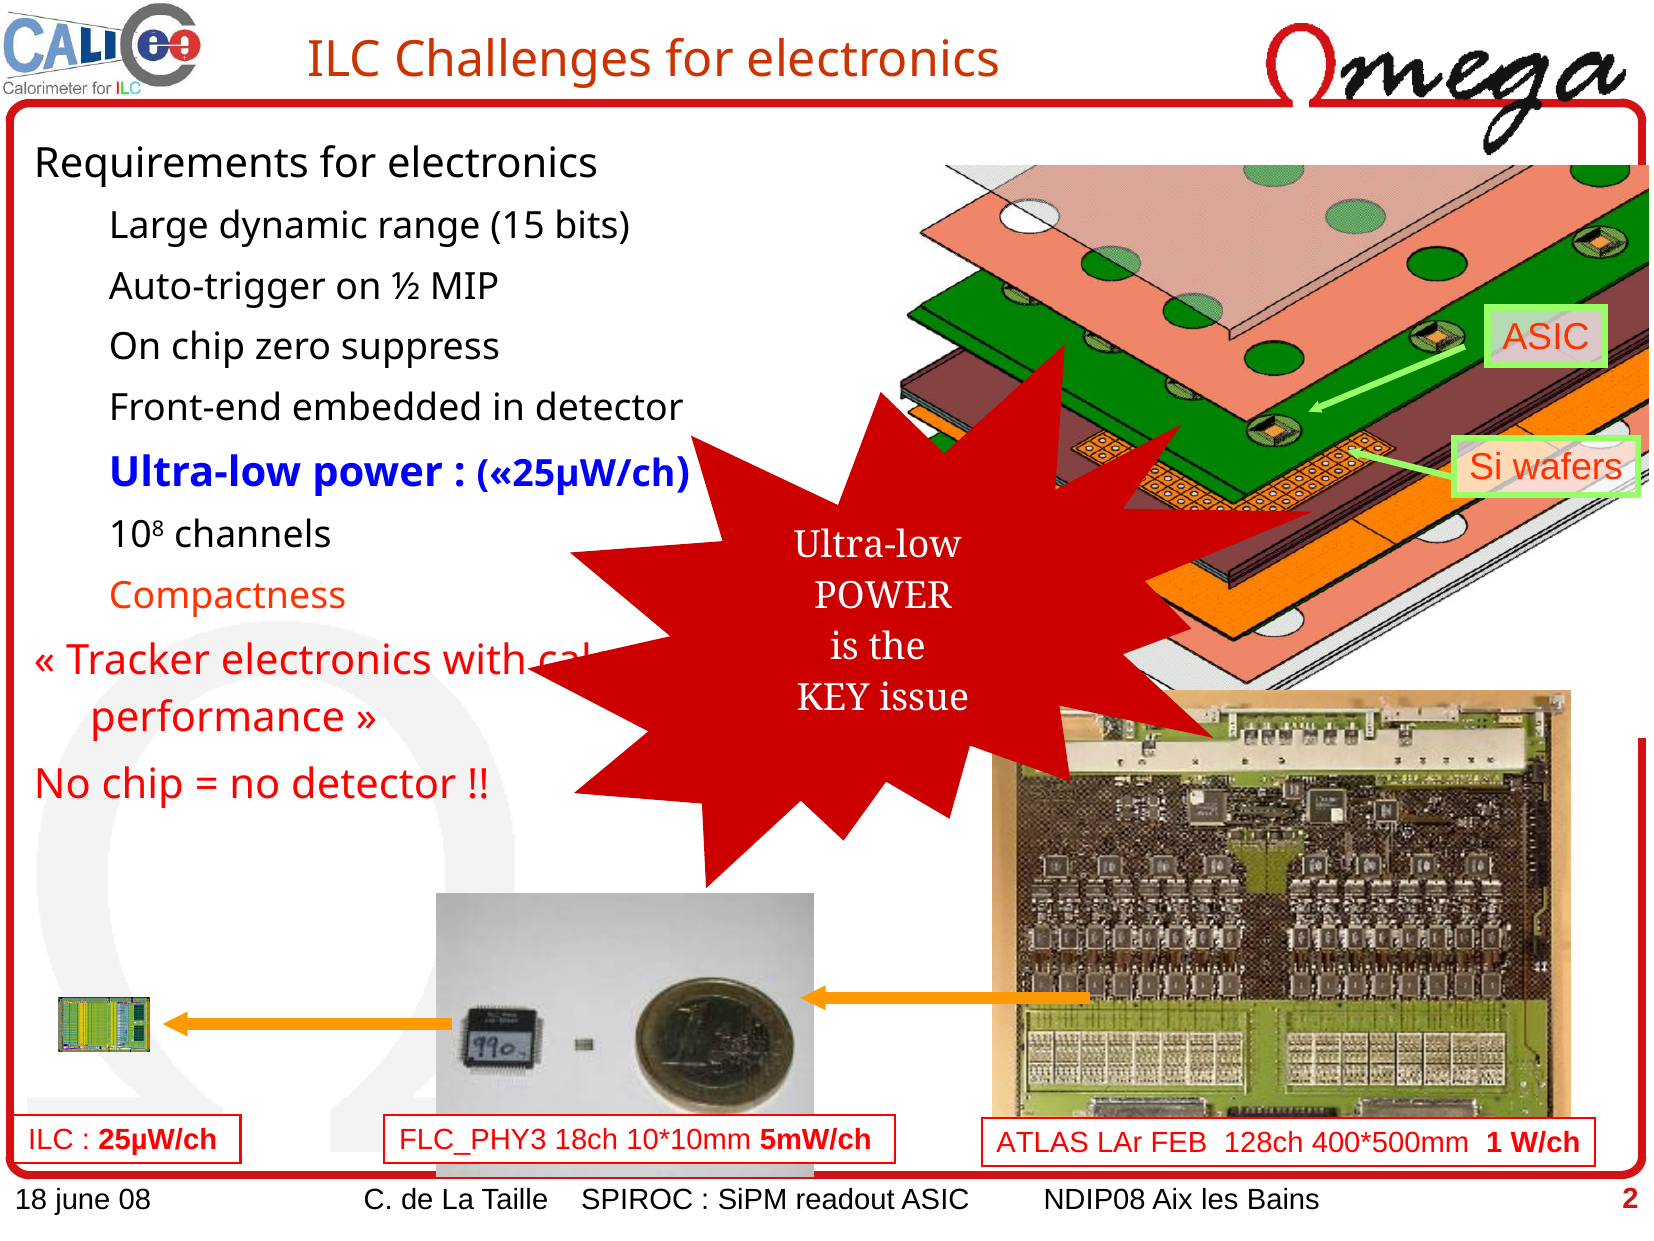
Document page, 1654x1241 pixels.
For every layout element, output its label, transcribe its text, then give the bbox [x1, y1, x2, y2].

text_box ATLAS LAr FEB 128ch 400*500mm 1 W/ch [981, 1117, 1596, 1167]
list Requirements for electronics Large dynamic range (15 bits) Auto-trigger on ½ MIP On chip zero suppress Front-end embedded in detector Ultra-low power : («25µW/ch) 108 channels Compactness « Tracker electronics with calorimetric performance » No chip = no detector !! [19, 125, 970, 1076]
text_box Ultra-low POWER is the KEY issue [527, 344, 1313, 889]
picture [970, 165, 1649, 1117]
picture [0, 0, 1626, 155]
picture [27, 1076, 814, 1152]
text_box ASIC [1487, 307, 1605, 365]
title ILC Challenges for electronics [292, 1, 1543, 113]
text_box Si wafers [1454, 437, 1639, 496]
text_box FLC_PHY3 18ch 10*10mm 5mW/ch [384, 1114, 896, 1164]
picture [436, 1164, 814, 1178]
picture [58, 997, 150, 1052]
text_box ILC : 25µW/ch [13, 1114, 241, 1164]
